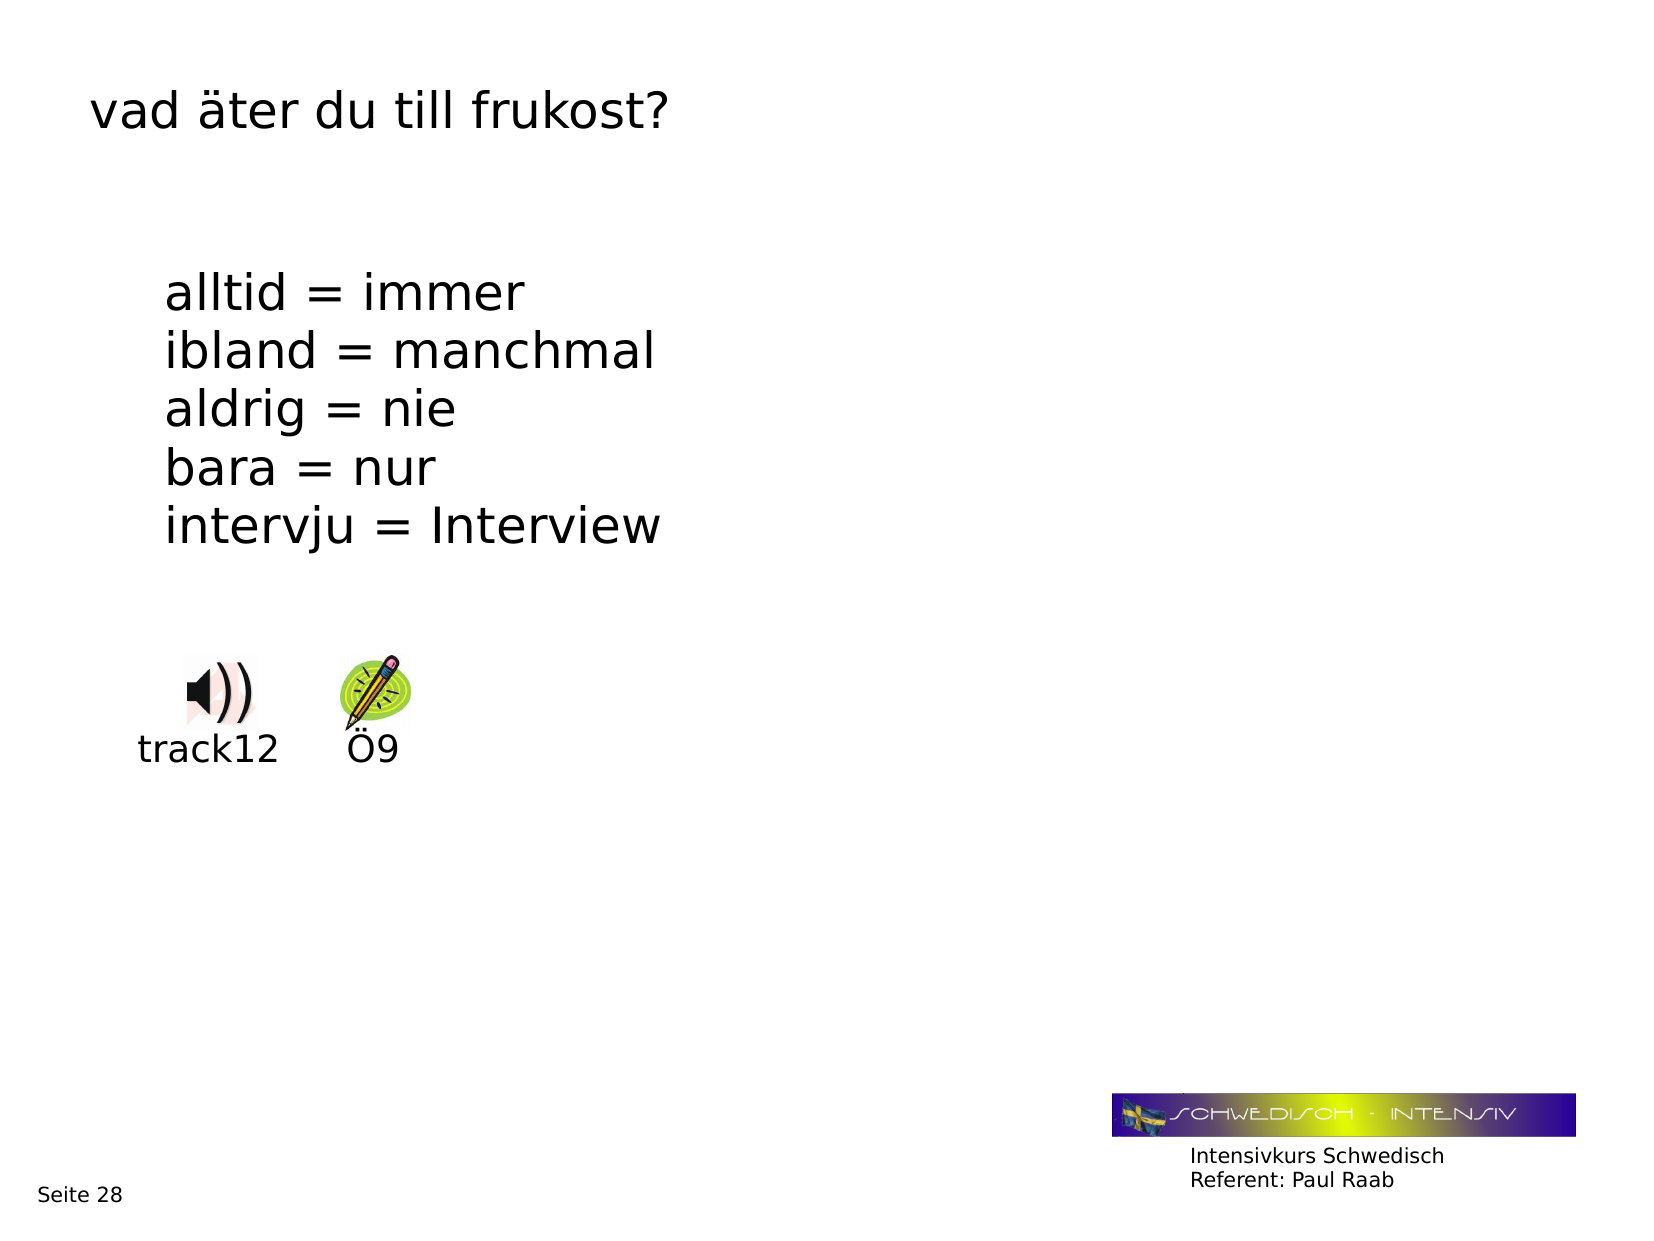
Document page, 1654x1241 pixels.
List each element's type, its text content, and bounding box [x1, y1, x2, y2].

text_box track12 [122, 720, 301, 779]
text_box vad äter du till frukost? [75, 75, 1051, 149]
text_box alltid = immer ibland = manchmal aldrig = nie bara = nur intervju = Interview [150, 256, 747, 563]
picture [183, 655, 259, 720]
picture [1112, 1093, 1576, 1137]
text_box Ö9 [331, 720, 445, 779]
picture [340, 655, 411, 720]
